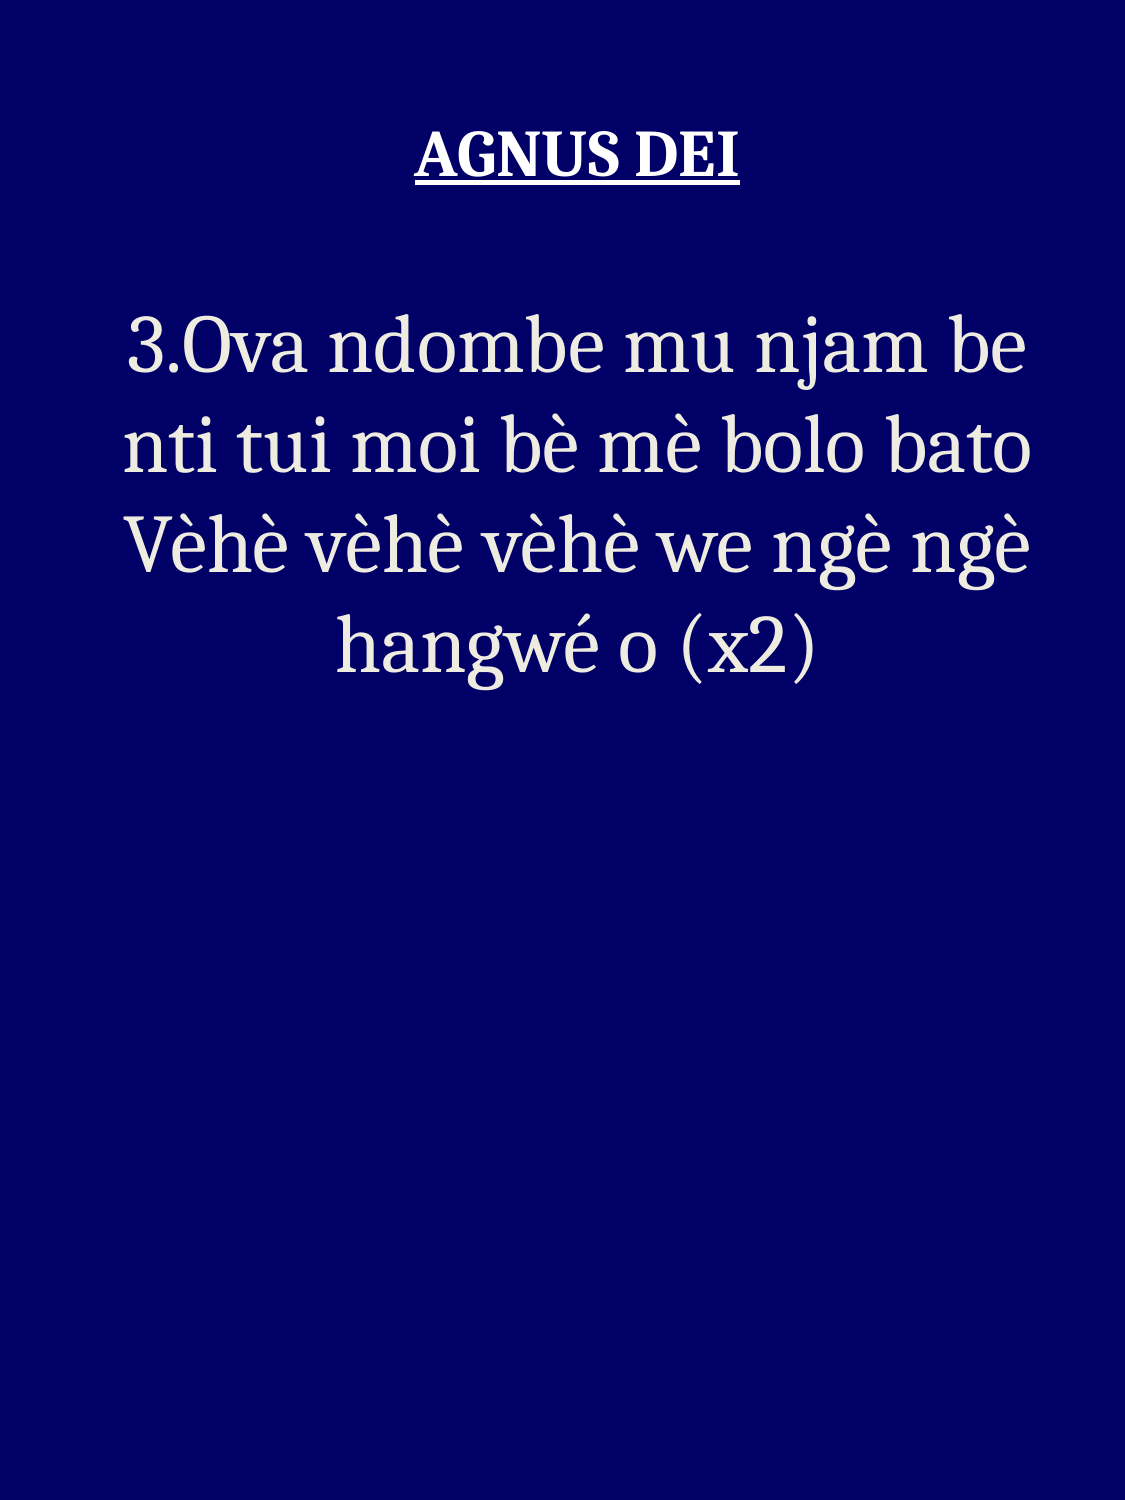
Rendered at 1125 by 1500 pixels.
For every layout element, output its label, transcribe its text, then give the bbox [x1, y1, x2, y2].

text_box AGNUS DEI 3.Ova ndombe mu njam be nti tui moi bè mè bolo bato Vèhè vèhè vèhè we ngè ngè hangwé o (x2) [51, 21, 1104, 777]
